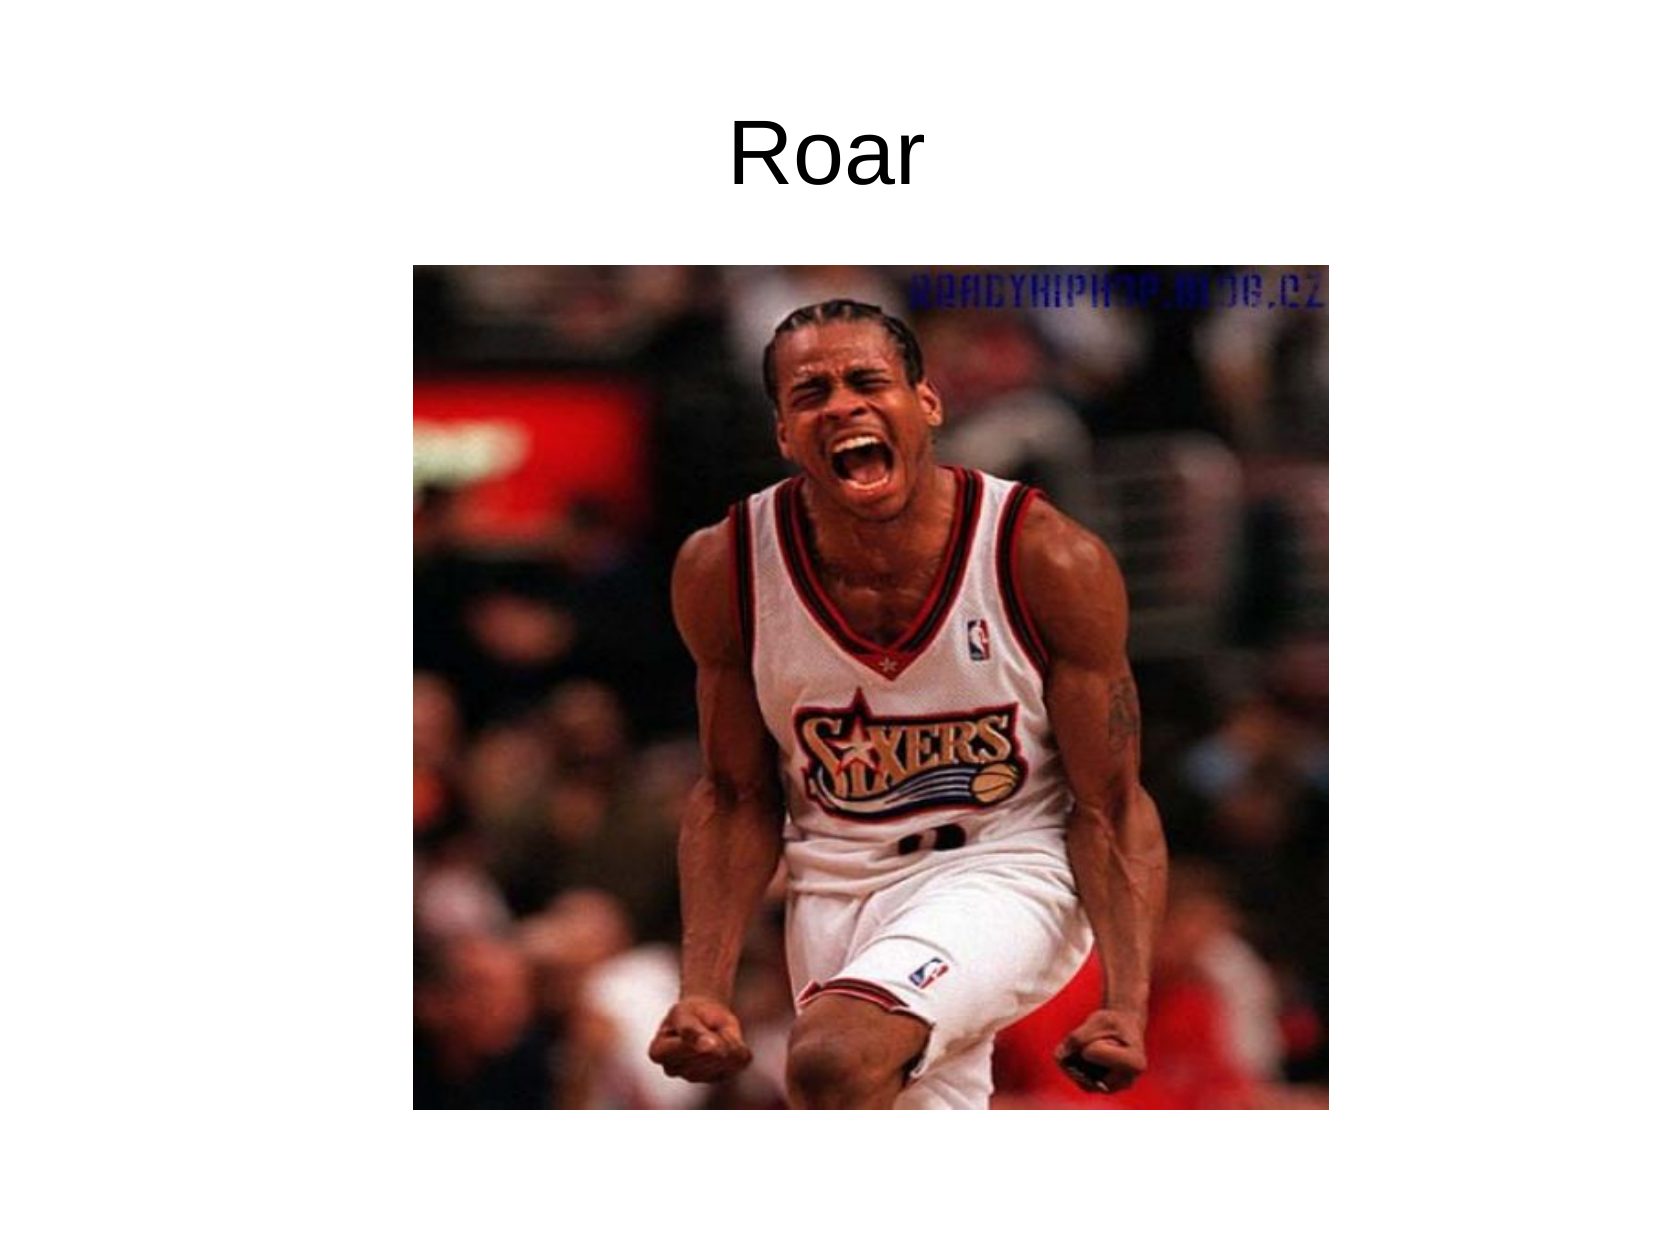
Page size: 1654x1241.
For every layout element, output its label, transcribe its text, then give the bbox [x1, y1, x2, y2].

picture [413, 265, 1329, 1110]
title Roar [82, 49, 1571, 257]
